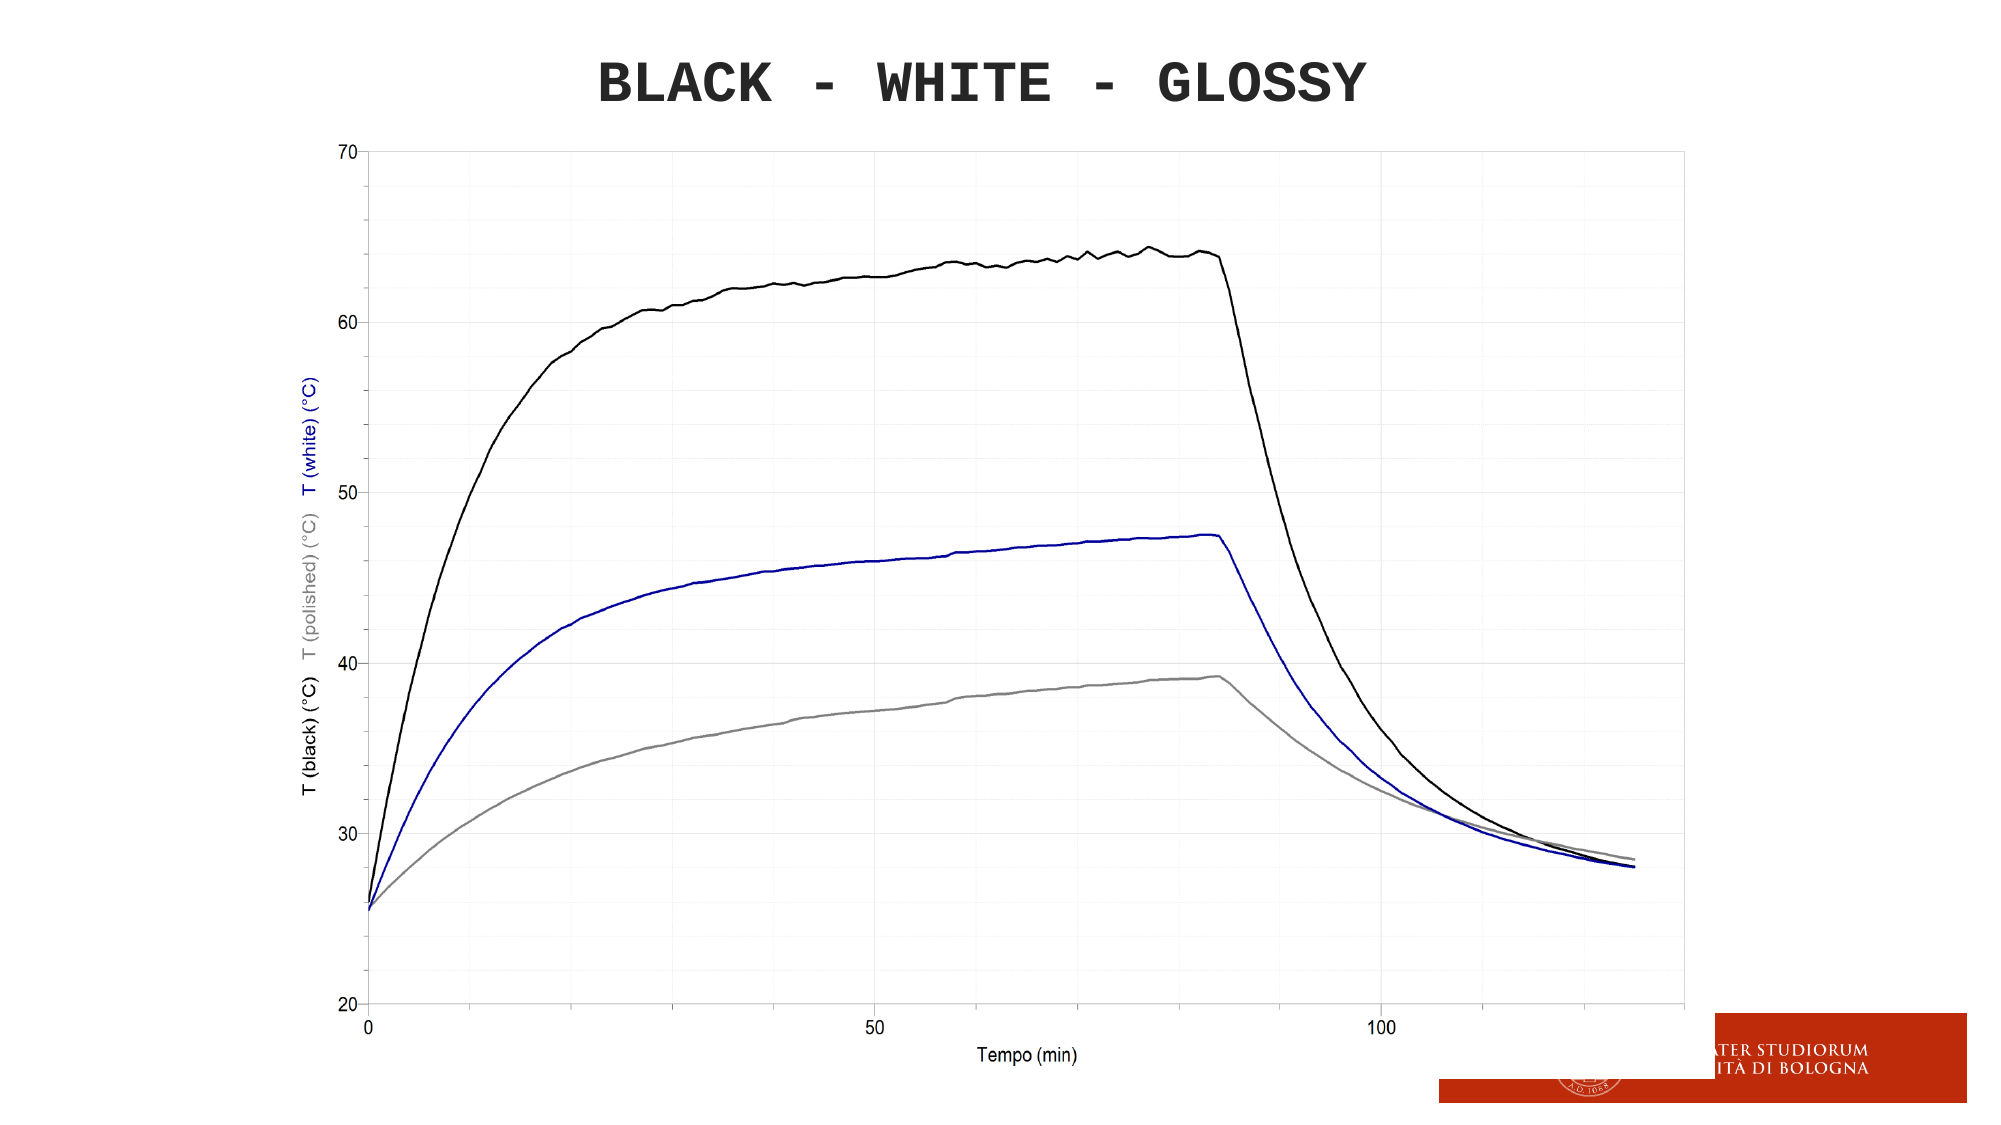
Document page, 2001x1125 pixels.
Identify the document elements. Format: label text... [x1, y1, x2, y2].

text_box BLACK - WHITE - GLOSSY [566, 35, 1399, 122]
picture [285, 128, 1715, 1079]
